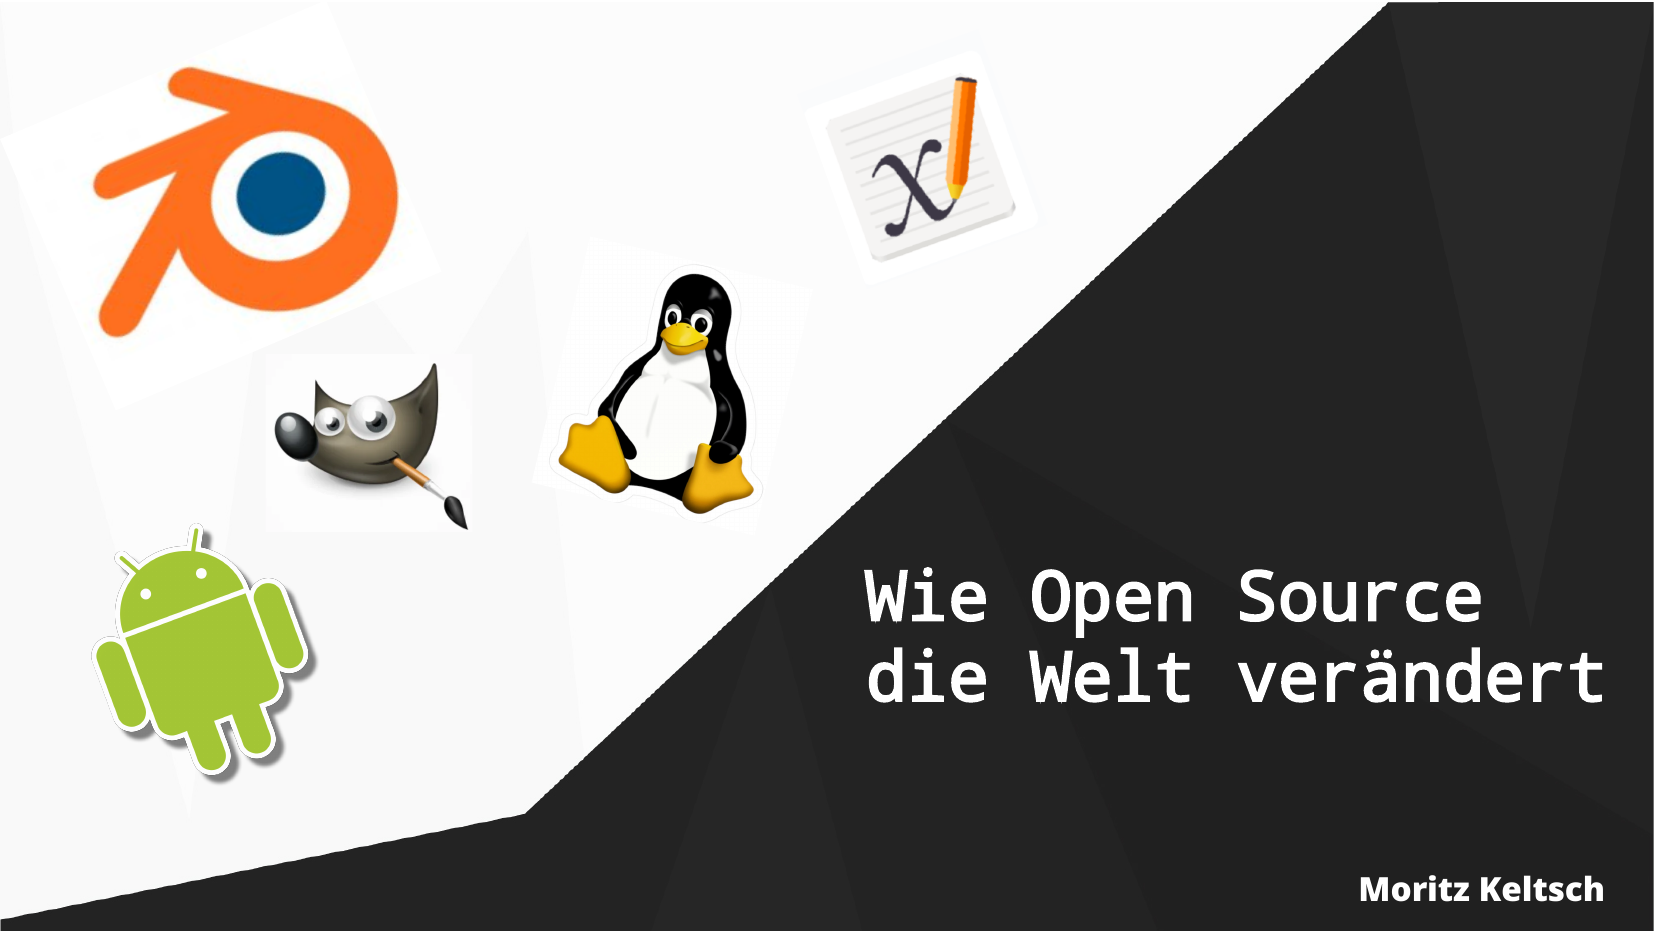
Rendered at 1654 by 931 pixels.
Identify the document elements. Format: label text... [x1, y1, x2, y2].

title Wie Open Source die Welt verändert [865, 505, 1625, 769]
subtitle Moritz Keltsch [1358, 832, 1654, 931]
picture [0, 0, 1654, 931]
